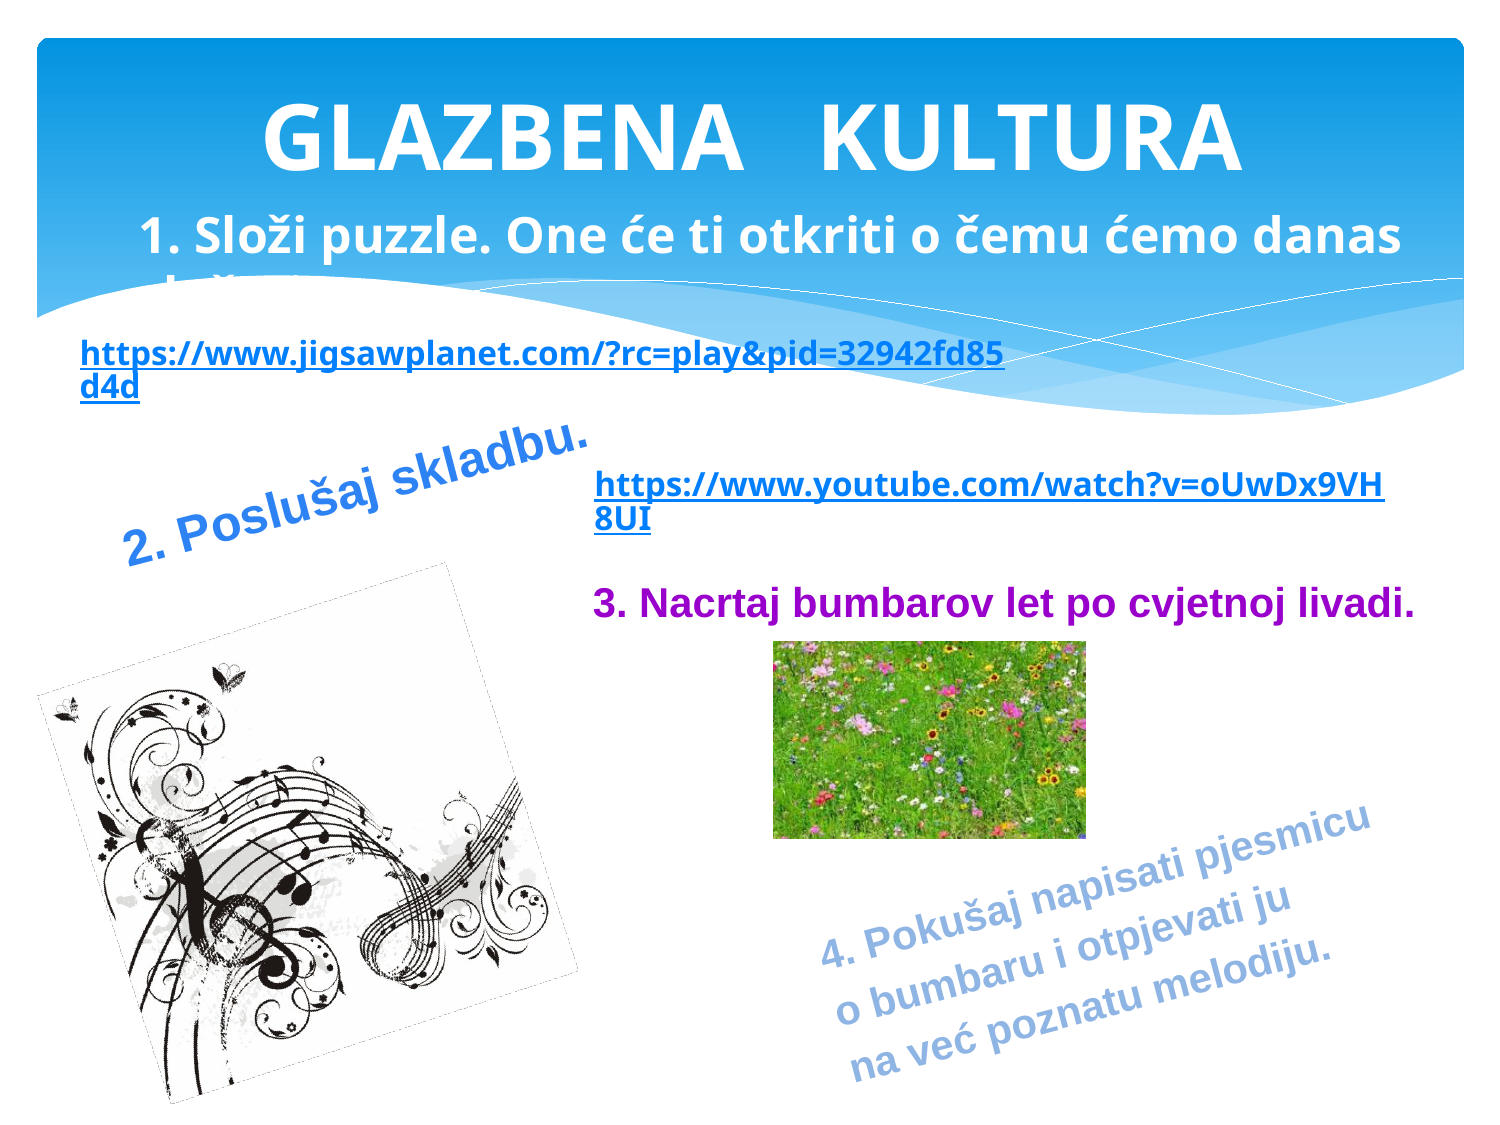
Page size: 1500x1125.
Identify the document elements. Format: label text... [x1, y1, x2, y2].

text_box 2. Poslušaj skladbu. [100, 386, 610, 584]
text_box 3. Nacrtaj bumbarov let po cvjetnoj livadi. [578, 568, 1458, 634]
text_box 4. Pokušaj napisati pjesmicu o bumbaru i otpjevati ju na već poznatu melodiju. [797, 769, 1445, 1110]
picture [37, 562, 578, 1104]
picture [773, 641, 1086, 839]
text_box GLAZBENA KULTURA [76, 54, 1427, 214]
text_box https://www.youtube.com/watch?v=oUwDx9VH8UI [579, 456, 1401, 517]
text_box https://www.jigsawplanet.com/?rc=play&pid=32942fd85d4d [64, 324, 1022, 385]
text_box 1. Složi puzzle. One će ti otkriti o čemu ćemo danas slušati. [123, 196, 1424, 279]
